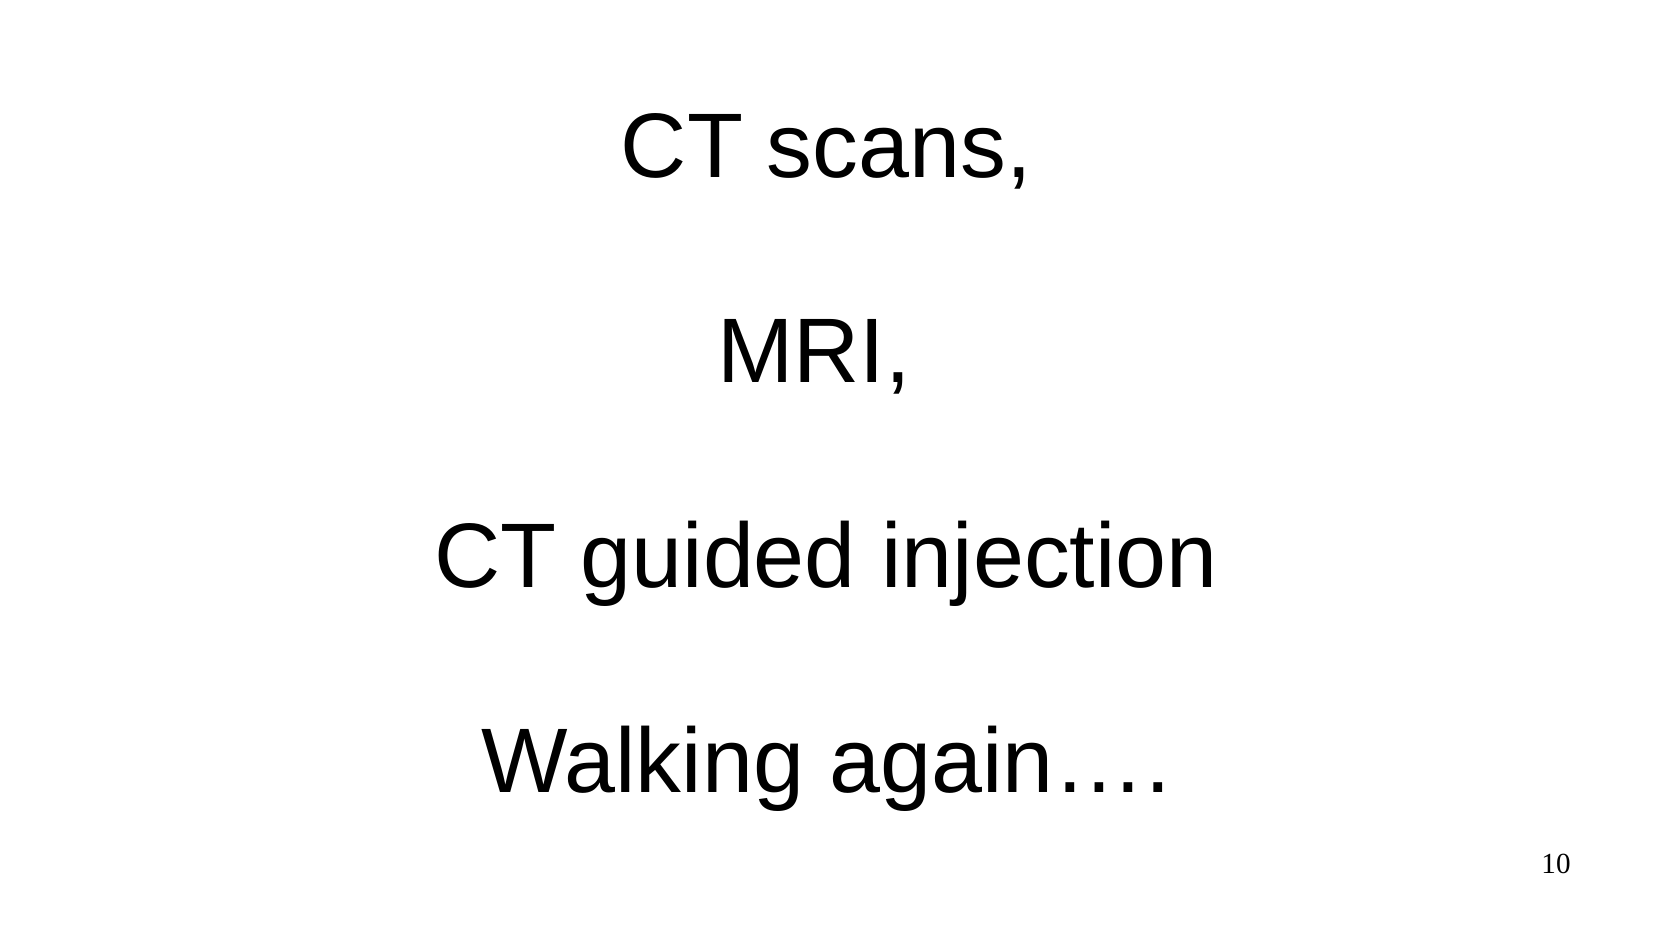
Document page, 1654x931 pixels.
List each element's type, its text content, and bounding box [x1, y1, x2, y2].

title CT scans, MRI, CT guided injection Walking again…. [82, 94, 1571, 813]
